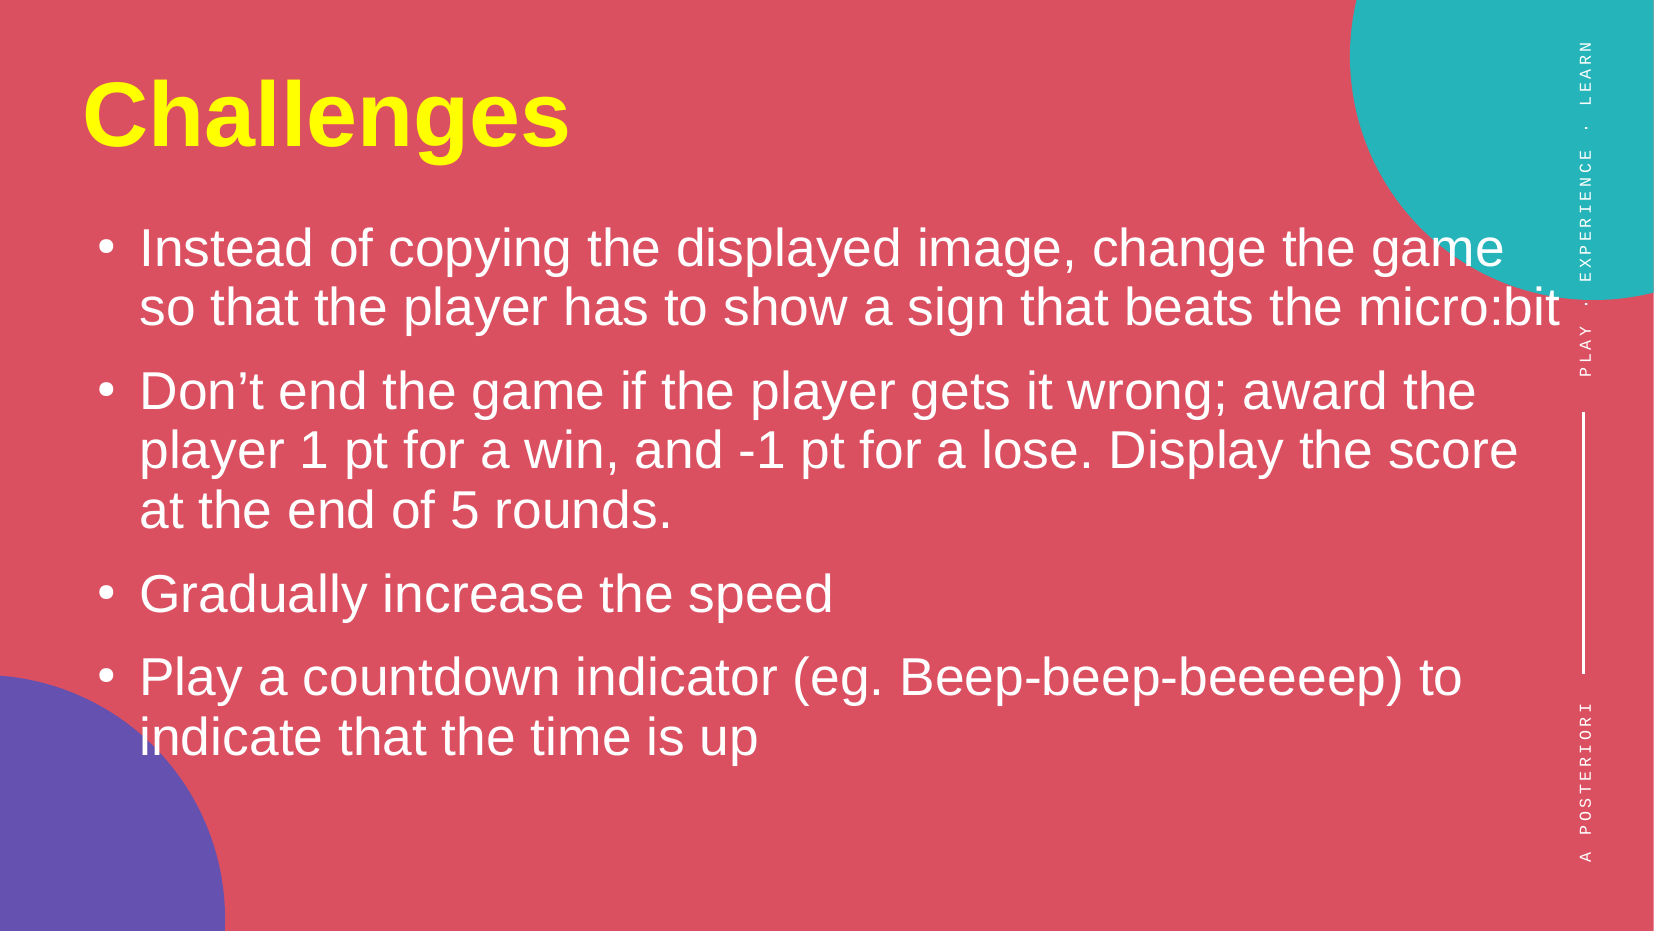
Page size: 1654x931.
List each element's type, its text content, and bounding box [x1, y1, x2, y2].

list Instead of copying the displayed image, change the game so that the player has to show a sign that beats the micro:bit Don’t end the game if the player gets it wrong; award the player 1 pt for a win, and -1 pt for a lose. Display the score at the end of 5 rounds. Gradually increase the speed Play a countdown indicator (eg. Beep-beep-beeeeep) to indicate that the time is up [82, 217, 1571, 826]
title Challenges [82, 37, 1351, 193]
